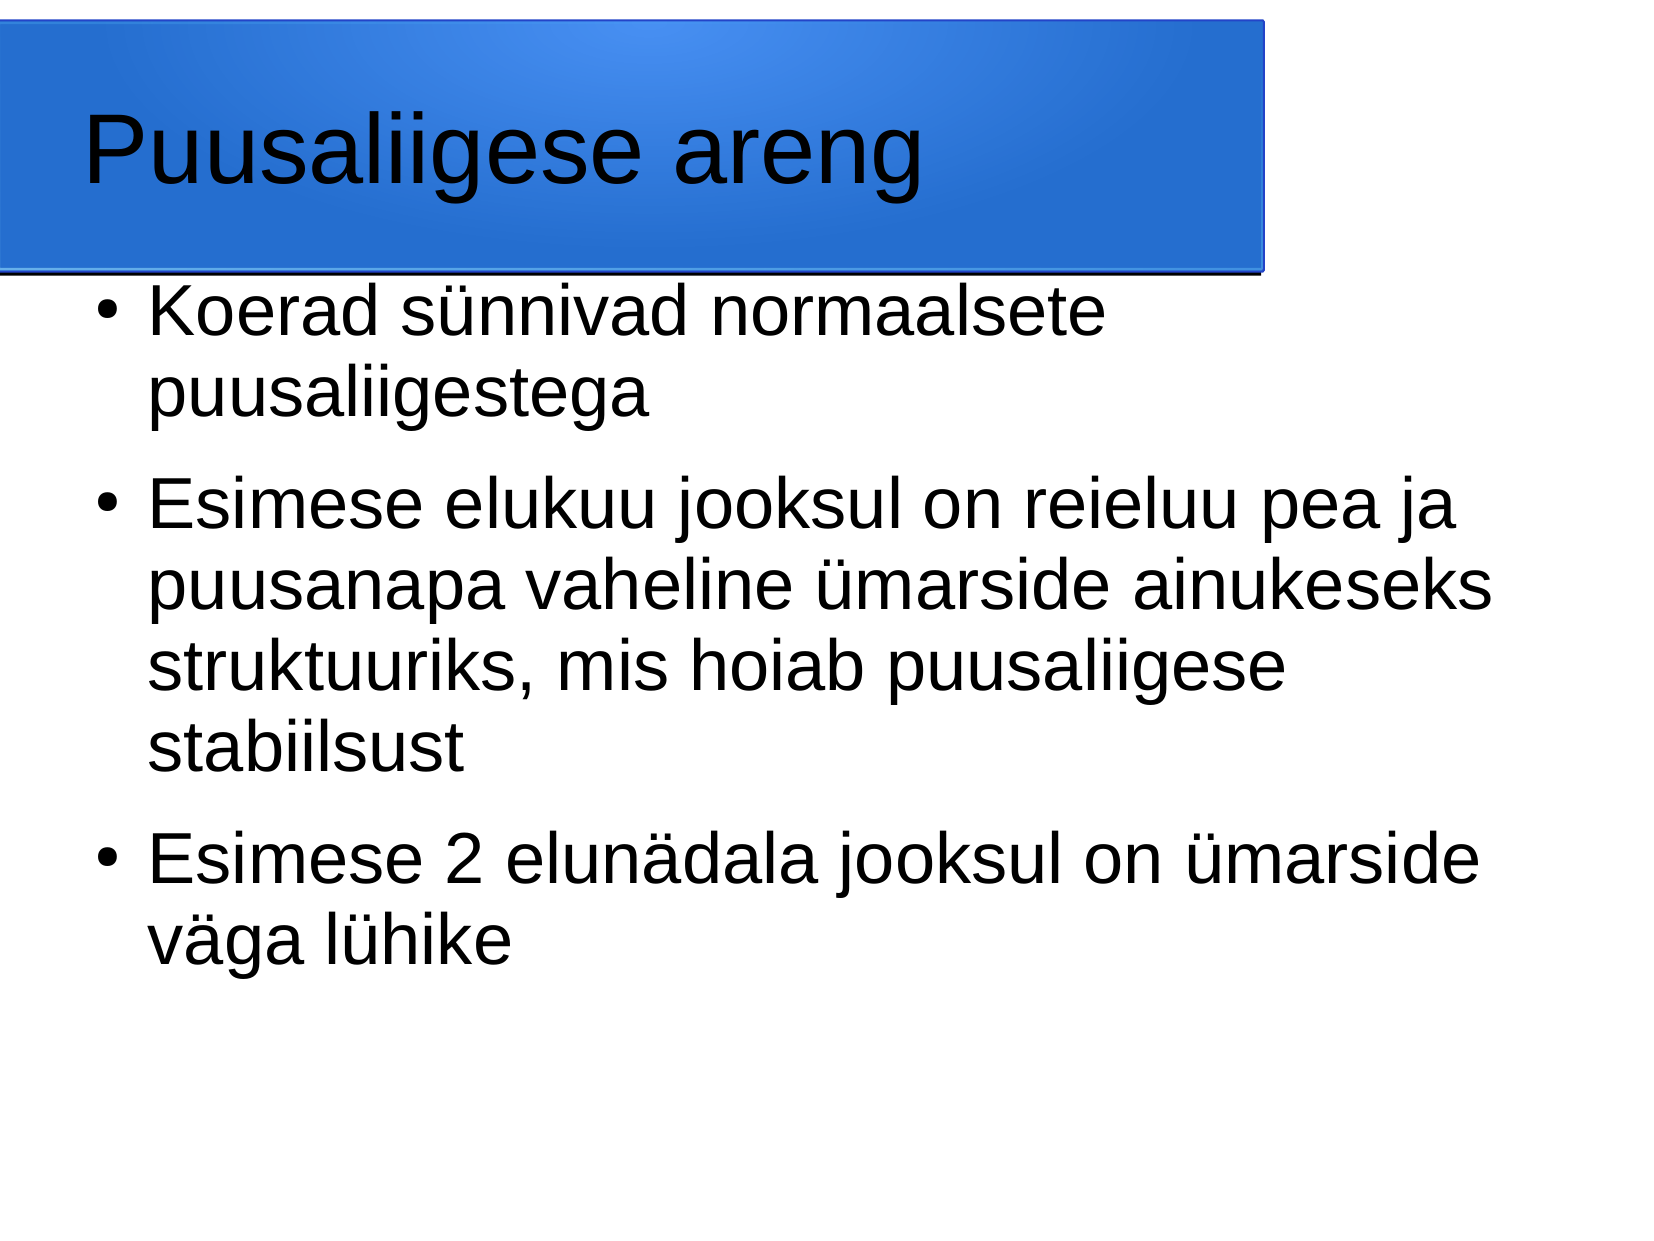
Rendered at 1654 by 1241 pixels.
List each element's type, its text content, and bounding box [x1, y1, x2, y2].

list Koerad sünnivad normaalsete puusaliigestega Esimese elukuu jooksul on reieluu pea ja puusanapa vaheline ümarside ainukeseks struktuuriks, mis hoiab puusaliigese stabiilsust Esimese 2 elunädala jooksul on ümarside väga lühike [76, 270, 1565, 1211]
title Puusaliigese areng [82, 47, 1235, 252]
